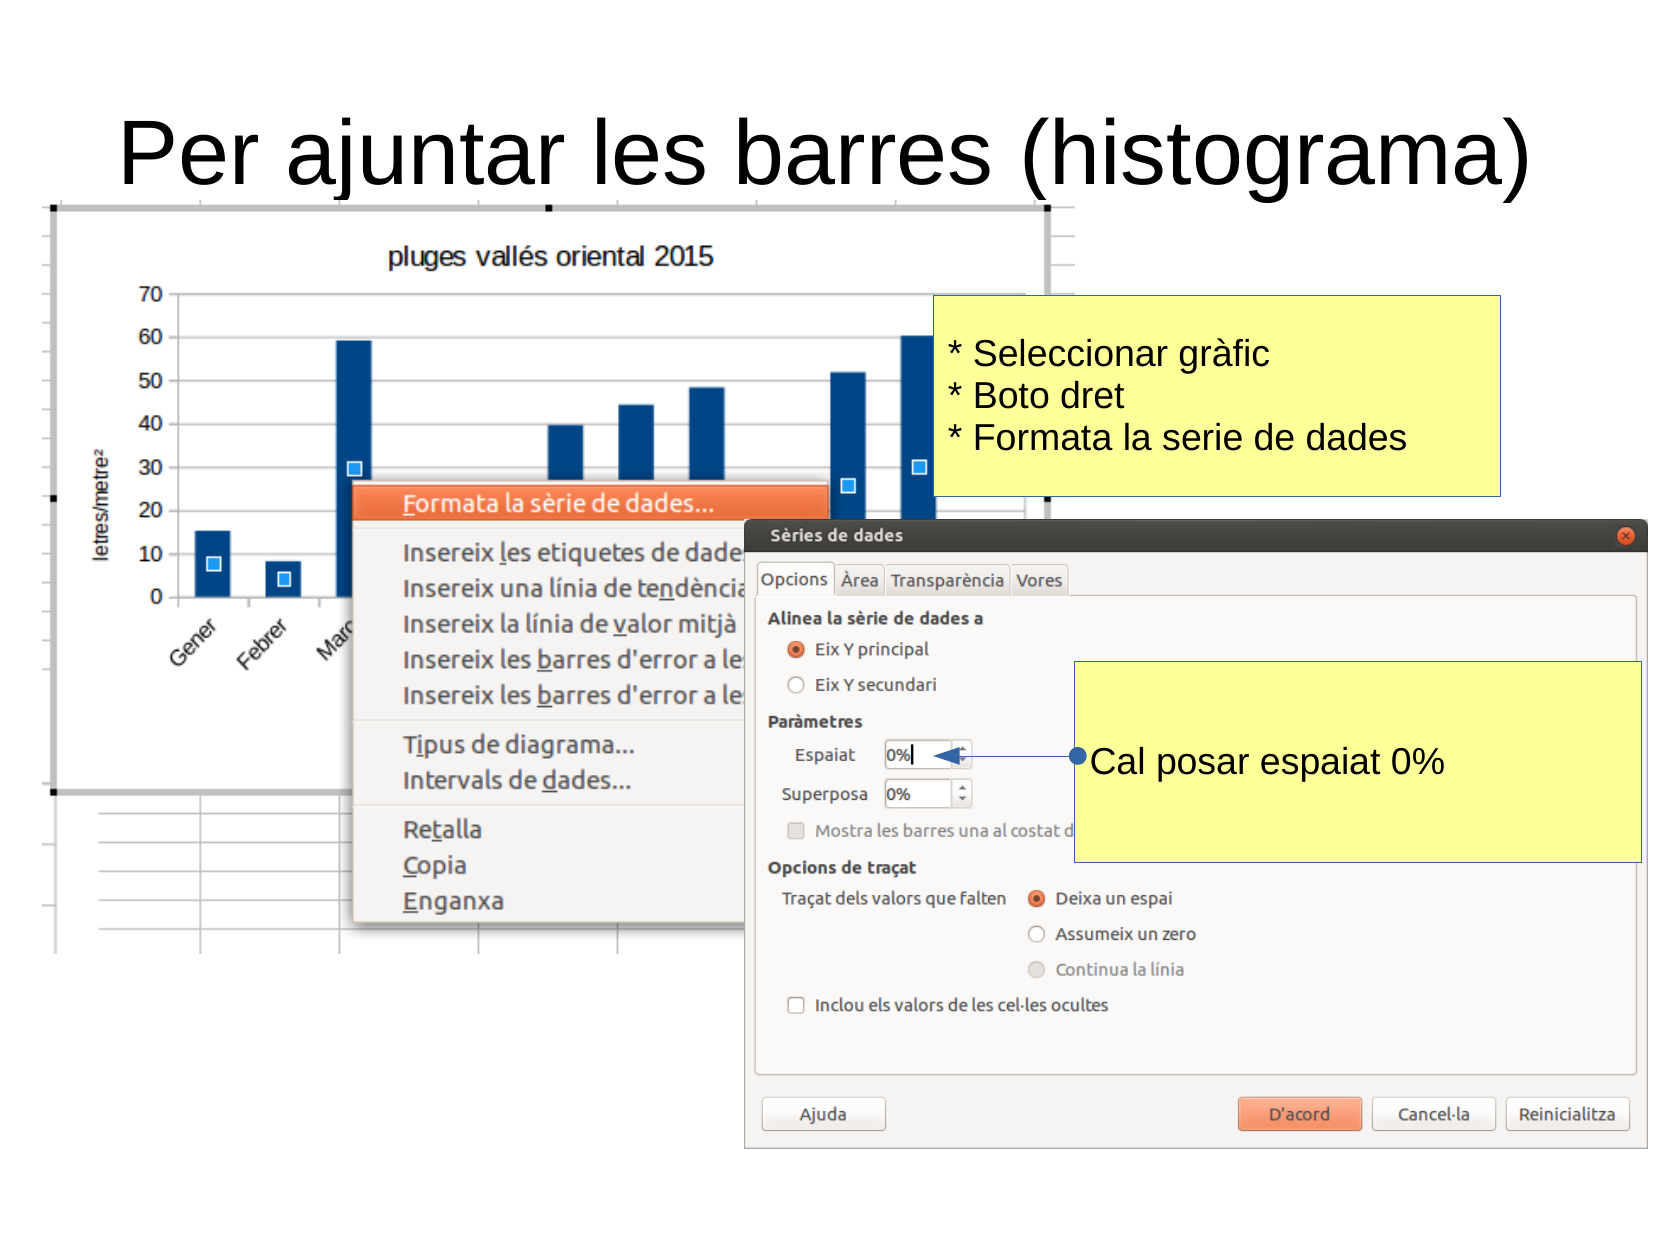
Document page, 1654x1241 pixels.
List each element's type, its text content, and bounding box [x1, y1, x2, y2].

picture [42, 200, 1648, 1149]
title Per ajuntar les barres (histograma) [82, 49, 1571, 257]
text_box * Seleccionar gràfic * Boto dret * Formata la serie de dades [933, 295, 1501, 497]
text_box Cal posar espaiat 0% [1074, 661, 1642, 863]
